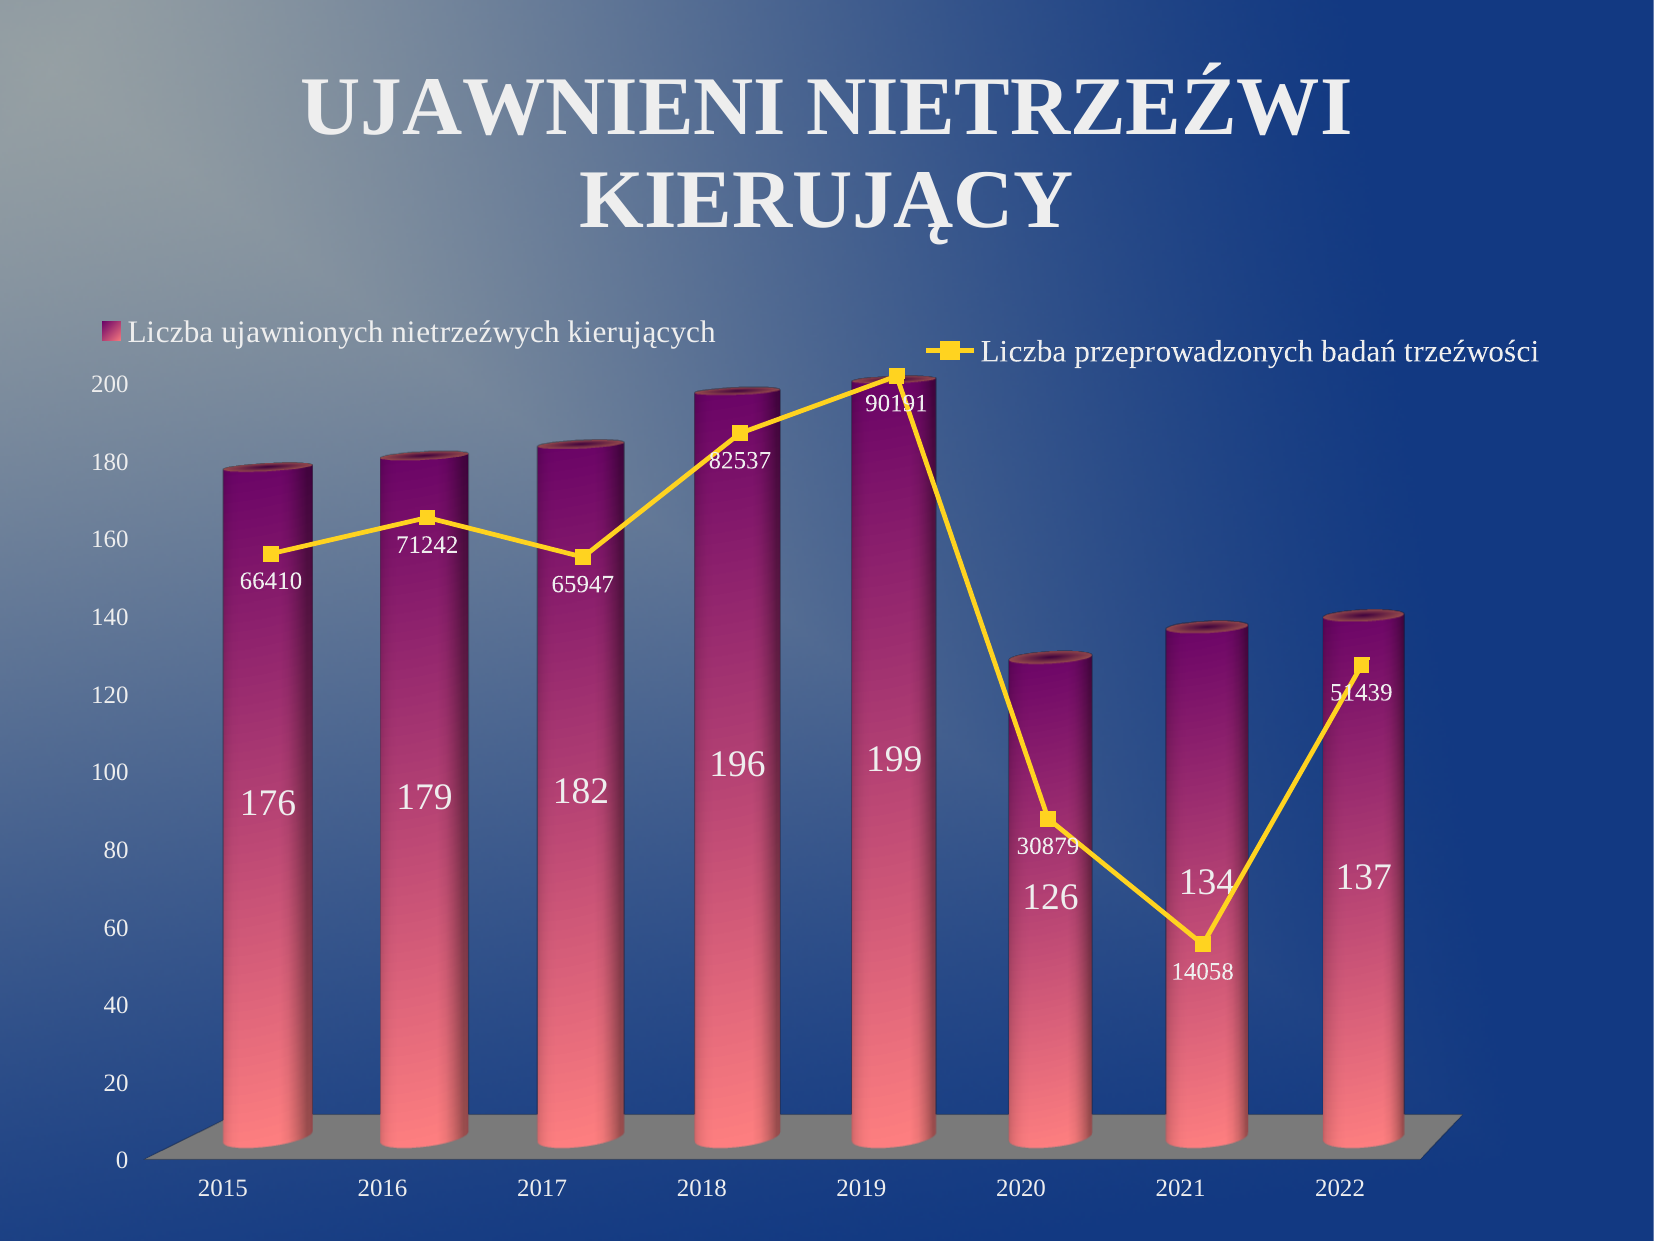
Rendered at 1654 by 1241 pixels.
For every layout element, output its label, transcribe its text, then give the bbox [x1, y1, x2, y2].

picture [0, 0, 1654, 1241]
chart [35, 188, 1562, 1205]
title UJAWNIENI NIETRZEŹWI KIERUJĄCY [82, 29, 1571, 276]
